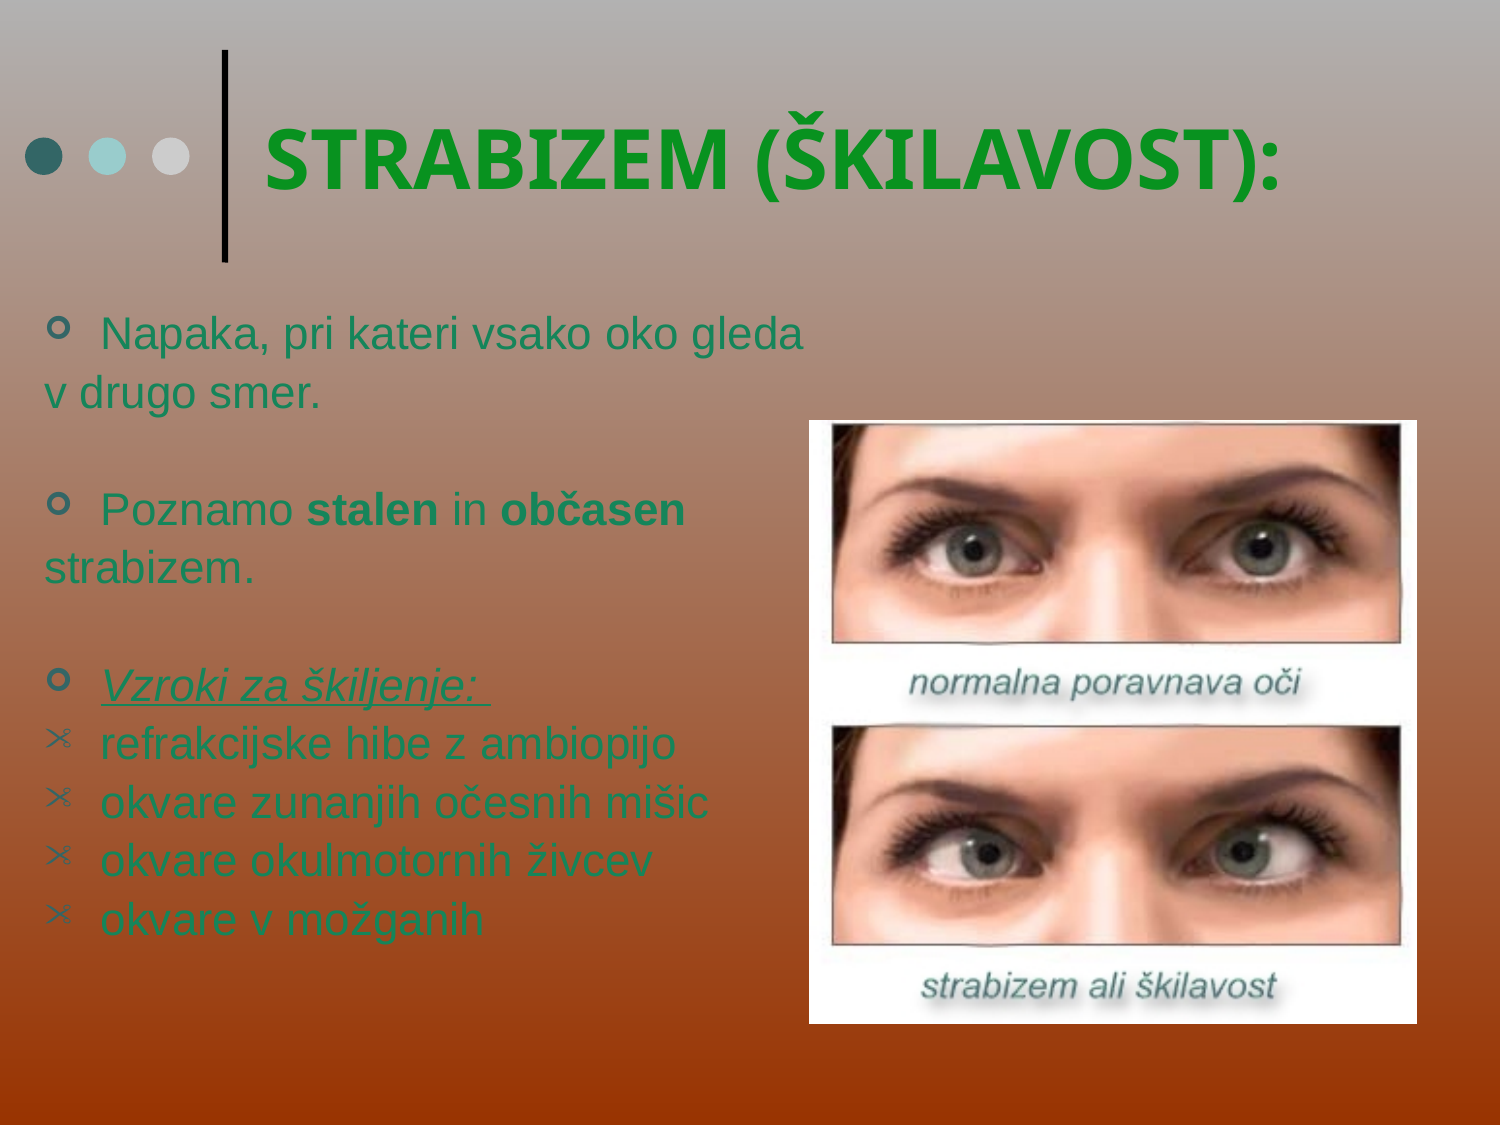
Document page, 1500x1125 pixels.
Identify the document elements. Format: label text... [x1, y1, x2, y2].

list Napaka, pri kateri vsako oko gleda v drugo smer. Poznamo stalen in občasen strabizem. Vzroki za škiljenje: refrakcijske hibe z ambiopijo okvare zunanjih očesnih mišic okvare okulmotornih živcev okvare v možganih [29, 302, 1180, 978]
picture [809, 420, 1417, 1024]
title STRABIZEM (ŠKILAVOST): [249, 31, 1400, 282]
